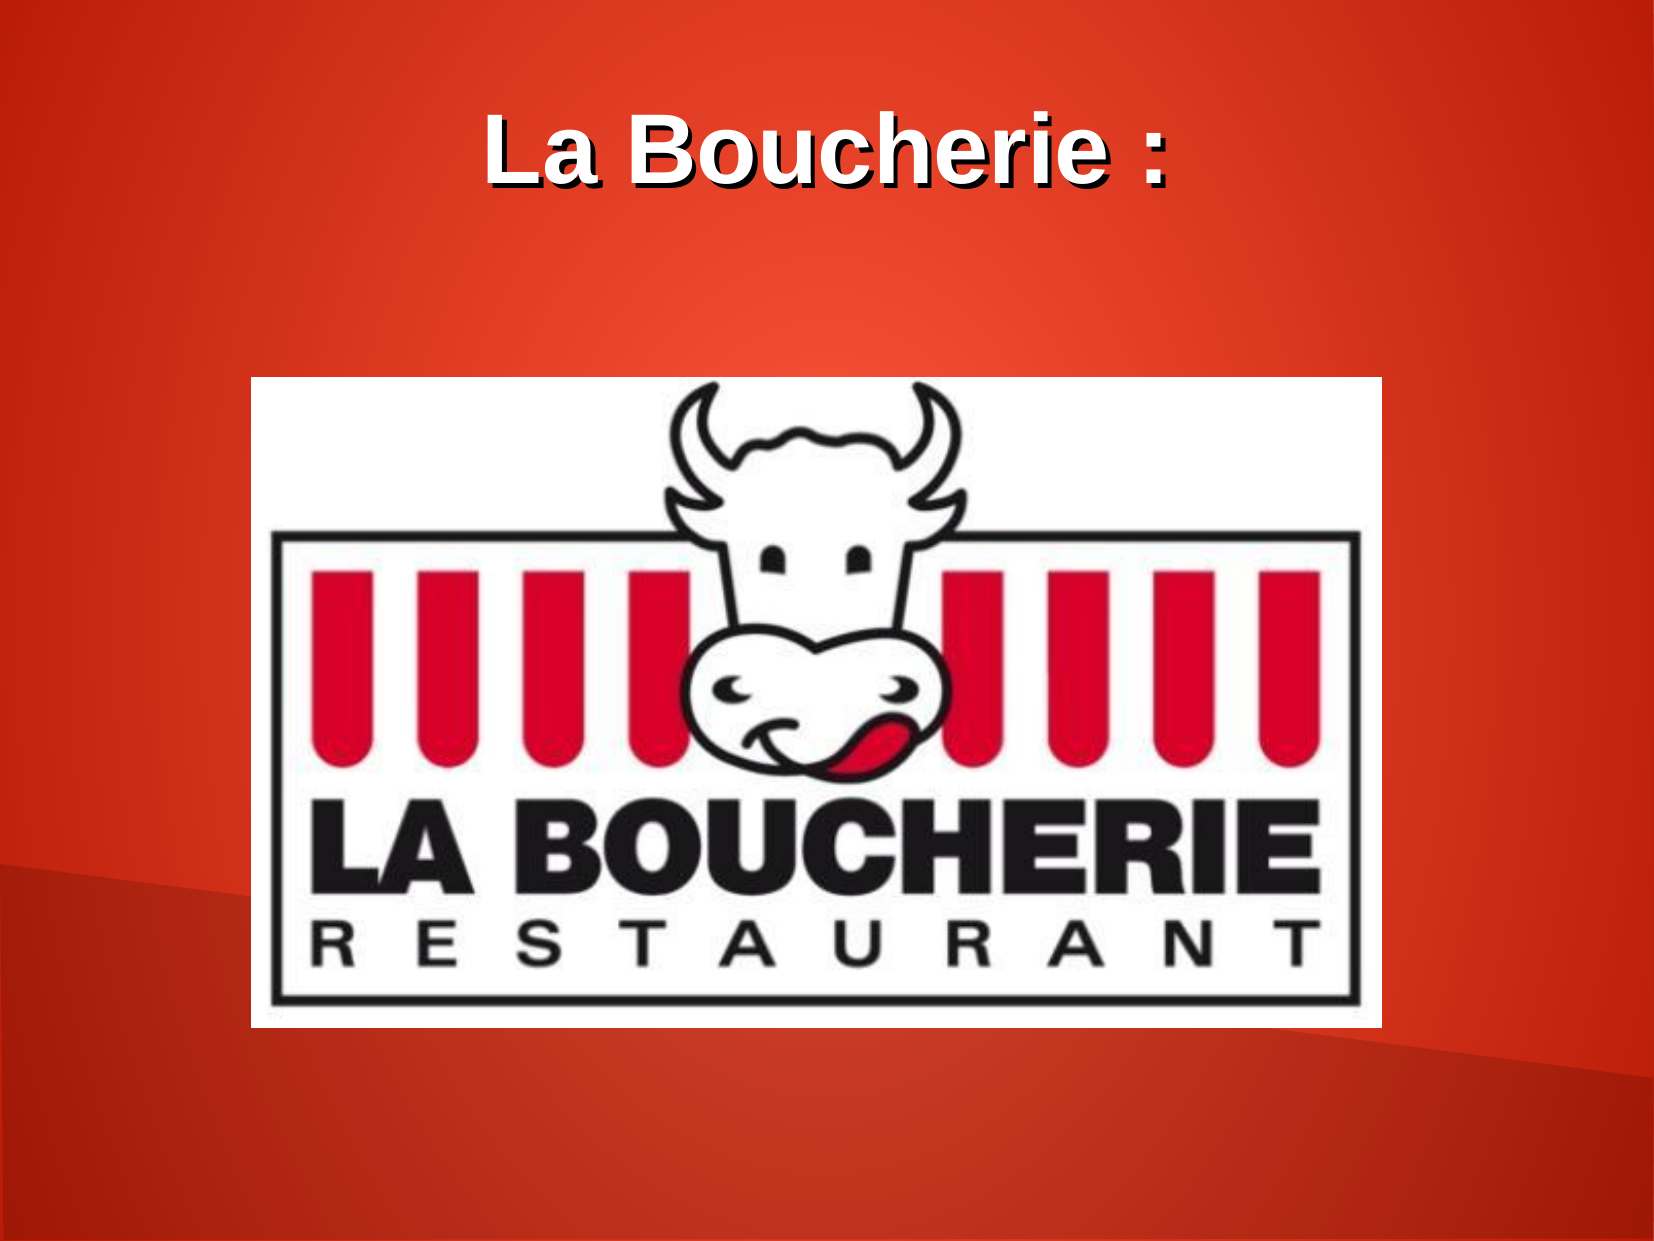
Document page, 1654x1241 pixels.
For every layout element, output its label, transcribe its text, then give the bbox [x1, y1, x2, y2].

title La Boucherie : [82, 47, 1571, 252]
picture [251, 377, 1382, 1028]
